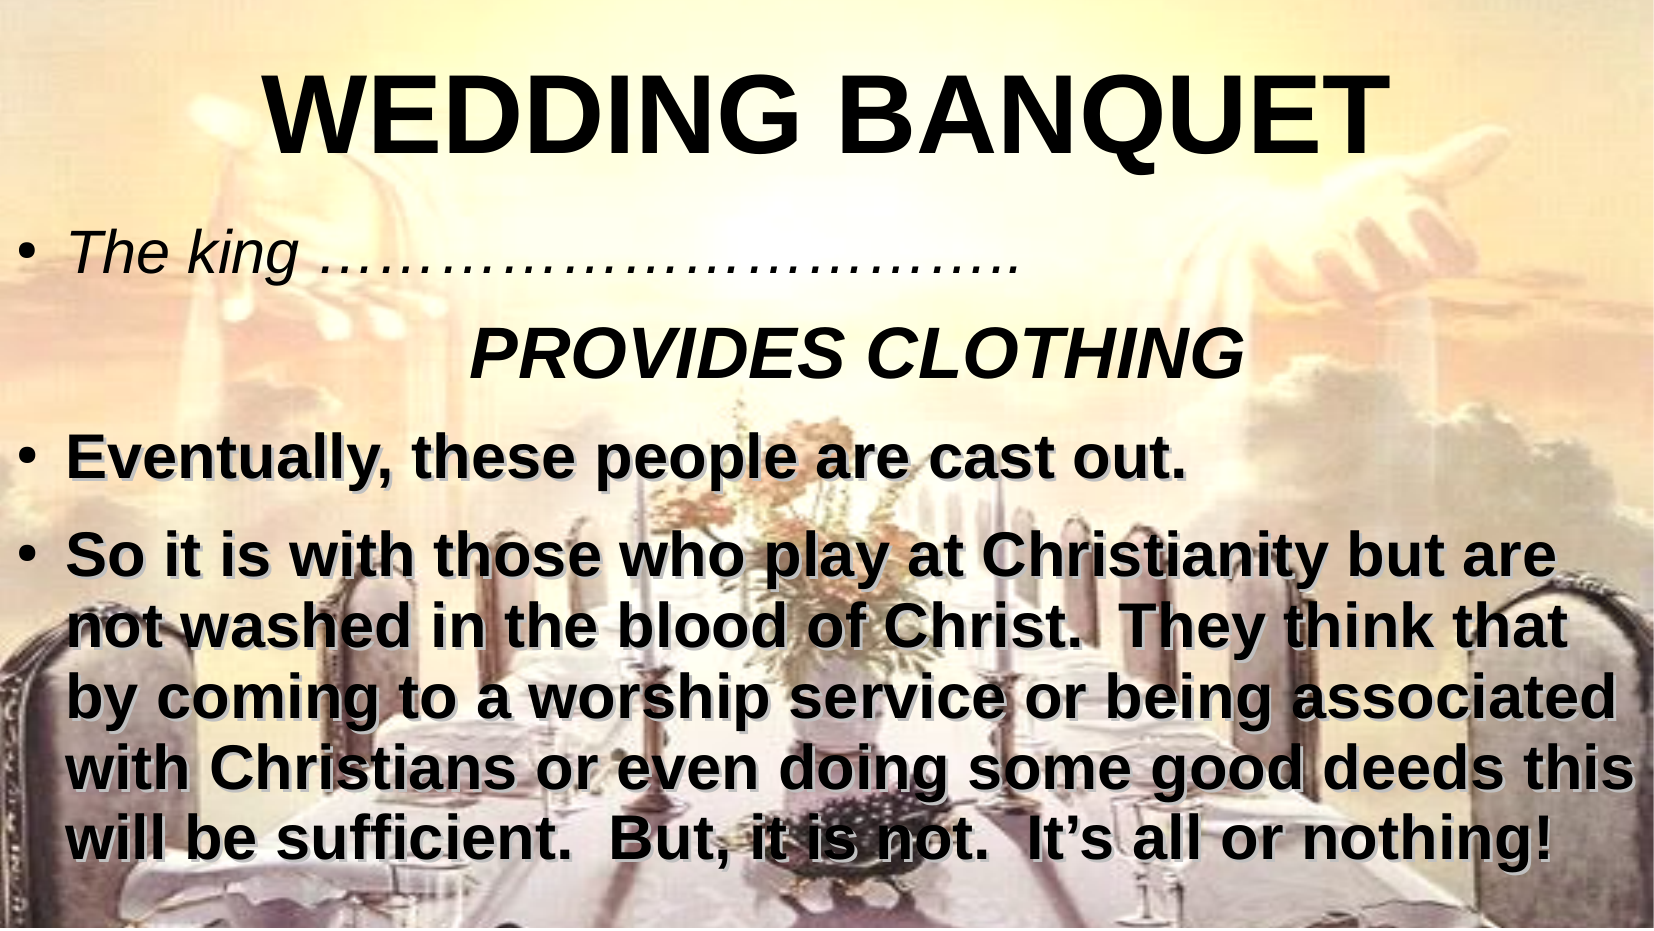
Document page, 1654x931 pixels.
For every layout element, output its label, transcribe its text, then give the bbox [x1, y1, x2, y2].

title WEDDING BANQUET [82, 37, 1571, 193]
picture [0, 0, 1654, 928]
list The king …………………………….. PROVIDES CLOTHING Eventually, these people are cast out. So it is with those who play at Christianity but are not washed in the blood of Christ. They think that by coming to a worship service or being associated with Christians or even doing some good deeds this will be sufficient. But, it is not. It’s all or nothing! [0, 217, 1651, 931]
